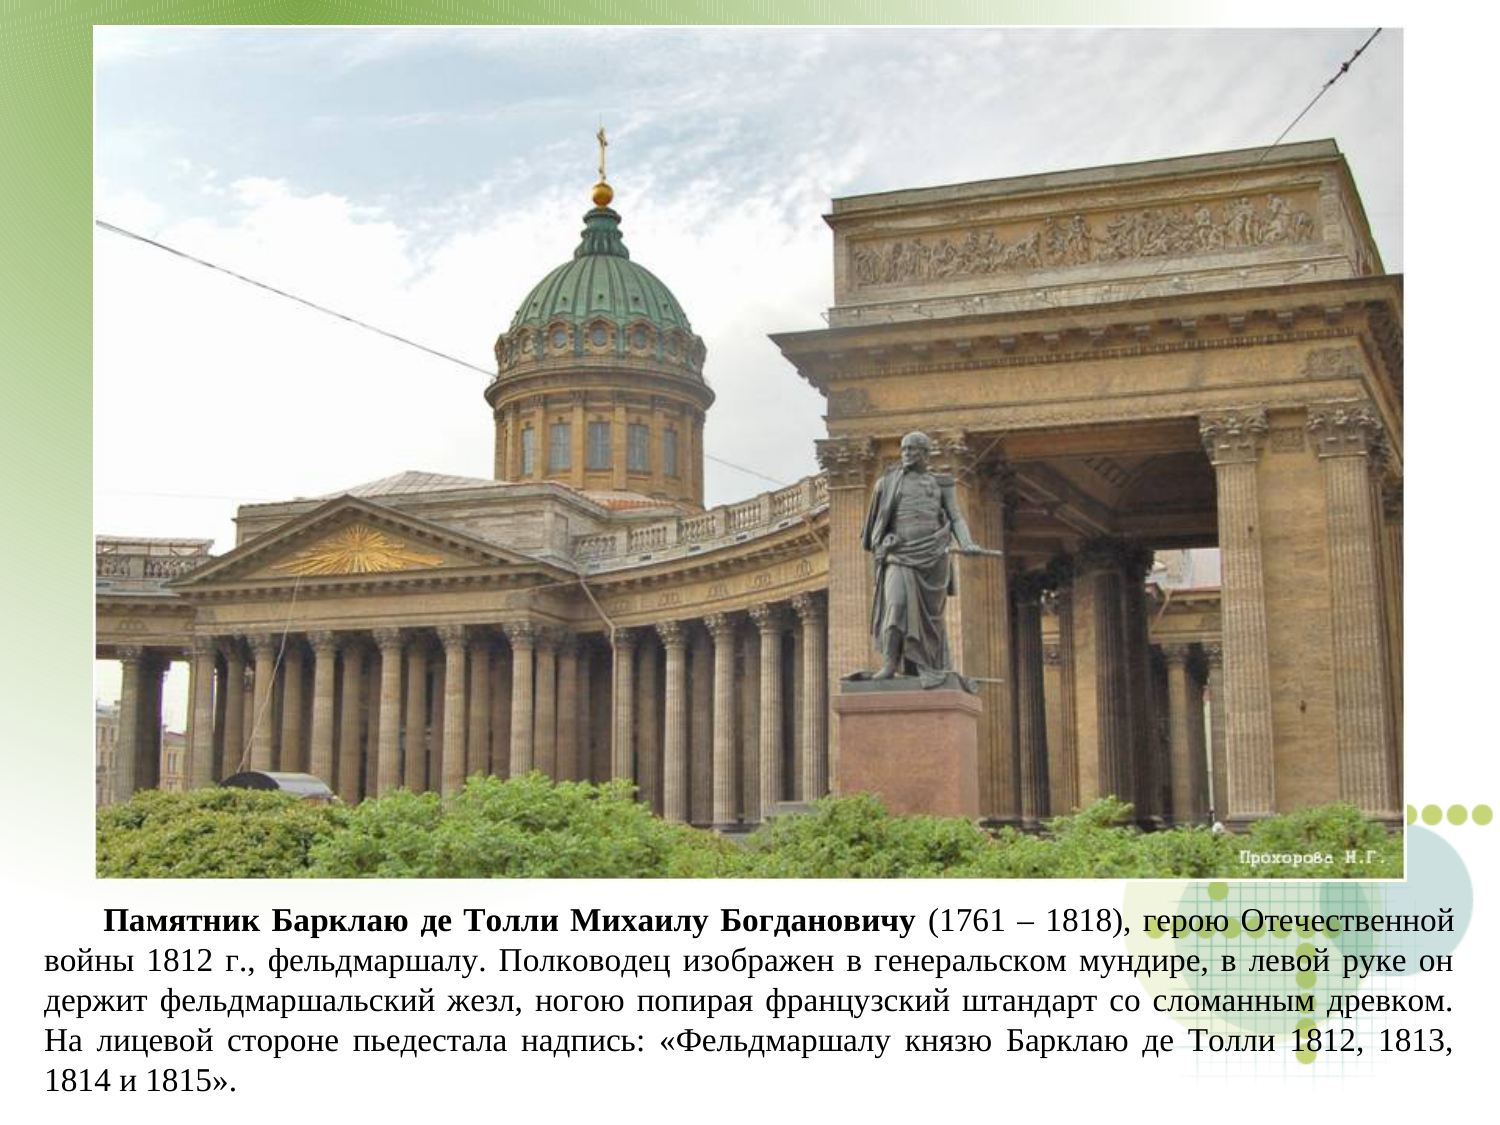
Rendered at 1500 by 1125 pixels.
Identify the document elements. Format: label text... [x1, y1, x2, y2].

list Памятник Барклаю де Толли Михаилу Богдановичу (1761 – 1818), герою Отечественной войны 1812 г., фельдмаршалу. Полководец изображен в генеральском мундире, в левой руке он держит фельдмаршальский жезл, ногою попирая французский штандарт со сломанным древком. На лицевой стороне пьедестала надпись: «Фельдмаршалу князю Барклаю де Толли 1812, 1813, 1814 и 1815». [29, 890, 1471, 1106]
picture [93, 25, 1500, 1098]
